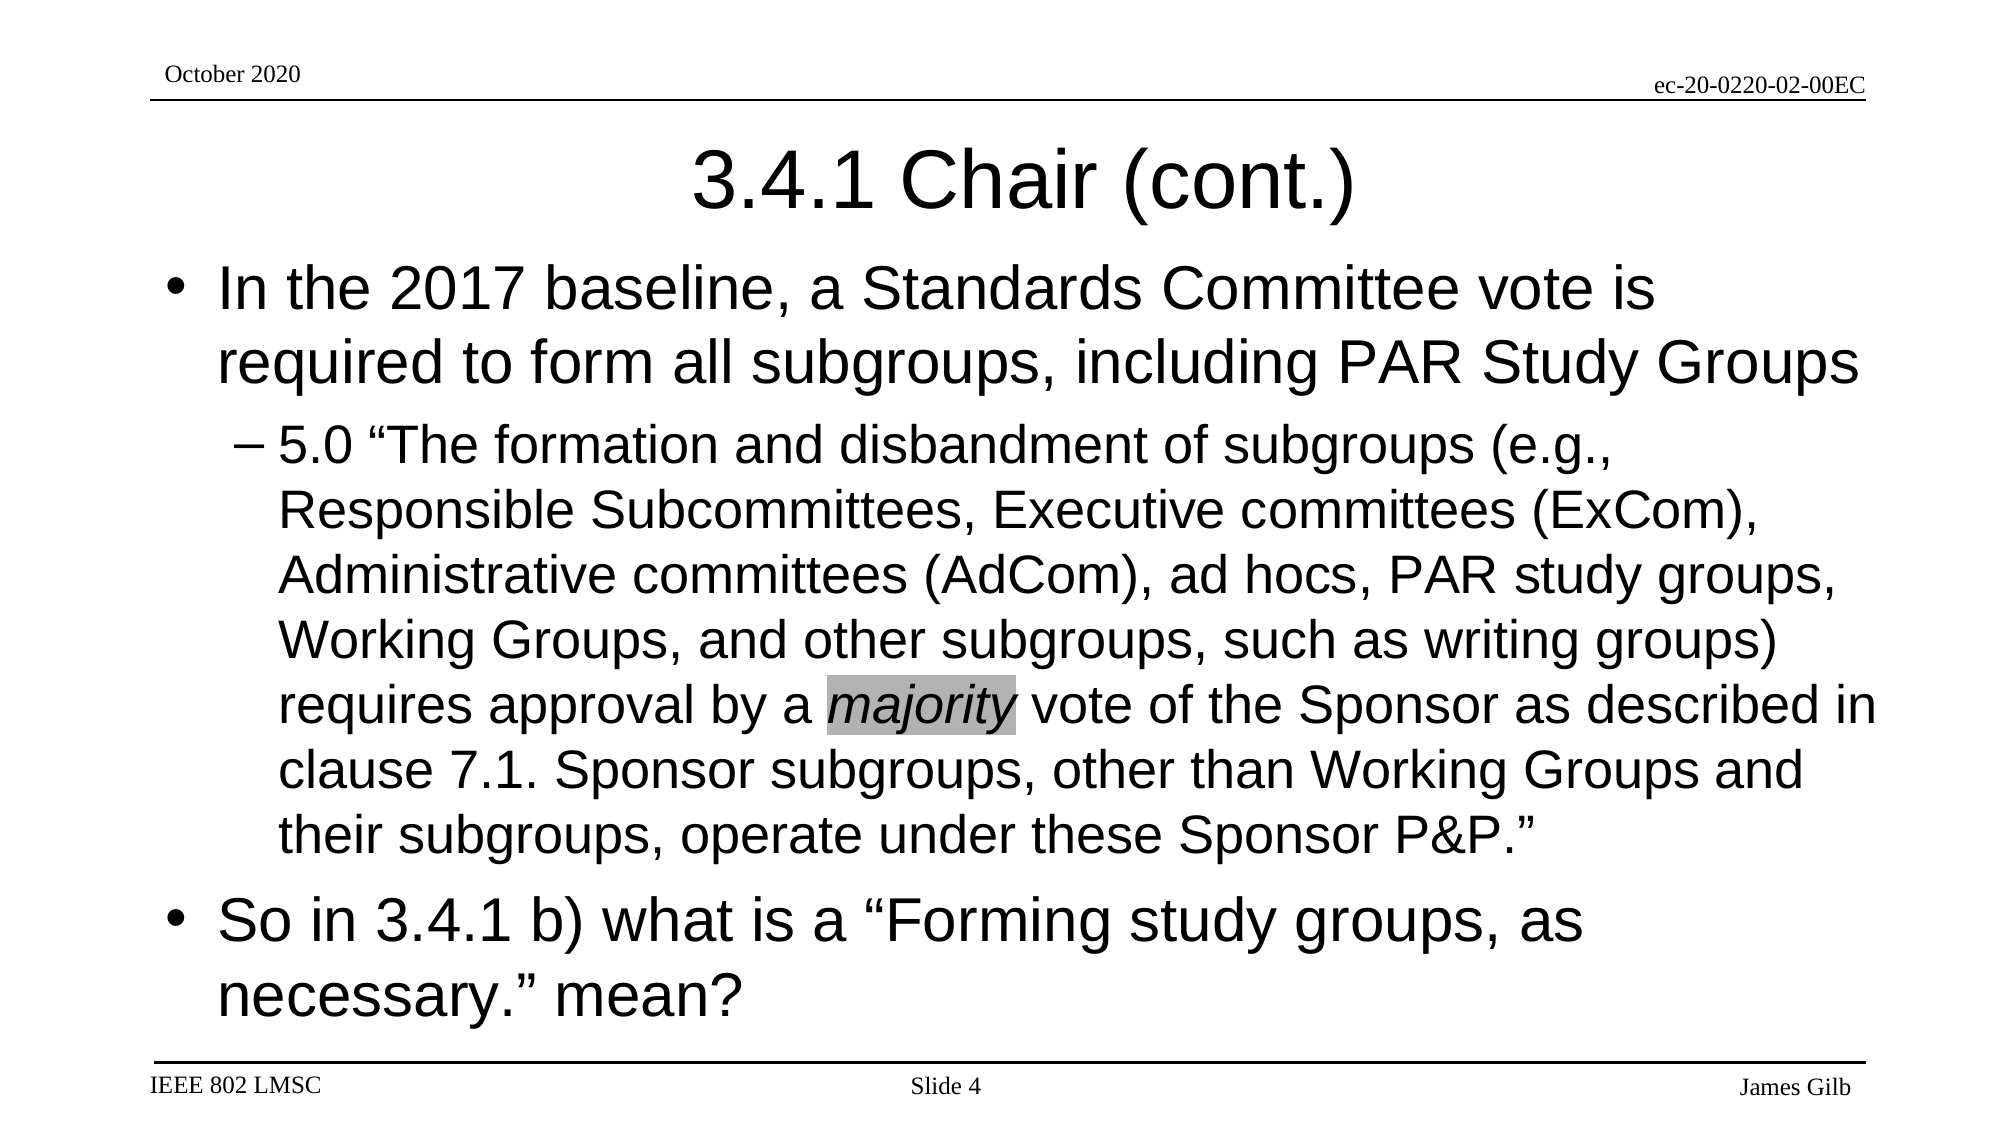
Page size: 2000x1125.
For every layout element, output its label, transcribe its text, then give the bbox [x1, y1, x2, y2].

title 3.4.1 Chair (cont.) [149, 112, 1900, 238]
list In the 2017 baseline, a Standards Committee vote is required to form all subgroups, including PAR Study Groups 5.0 “The formation and disbandment of subgroups (e.g., Responsible Subcommittees, Executive committees (ExCom), Administrative committees (AdCom), ad hocs, PAR study groups, Working Groups, and other subgroups, such as writing groups) requires approval by a majority vote of the Sponsor as described in clause 7.1. Sponsor subgroups, other than Working Groups and their subgroups, operate under these Sponsor P&P.” So in 3.4.1 b) what is a “Forming study groups, as necessary.” mean? [149, 239, 1900, 1051]
